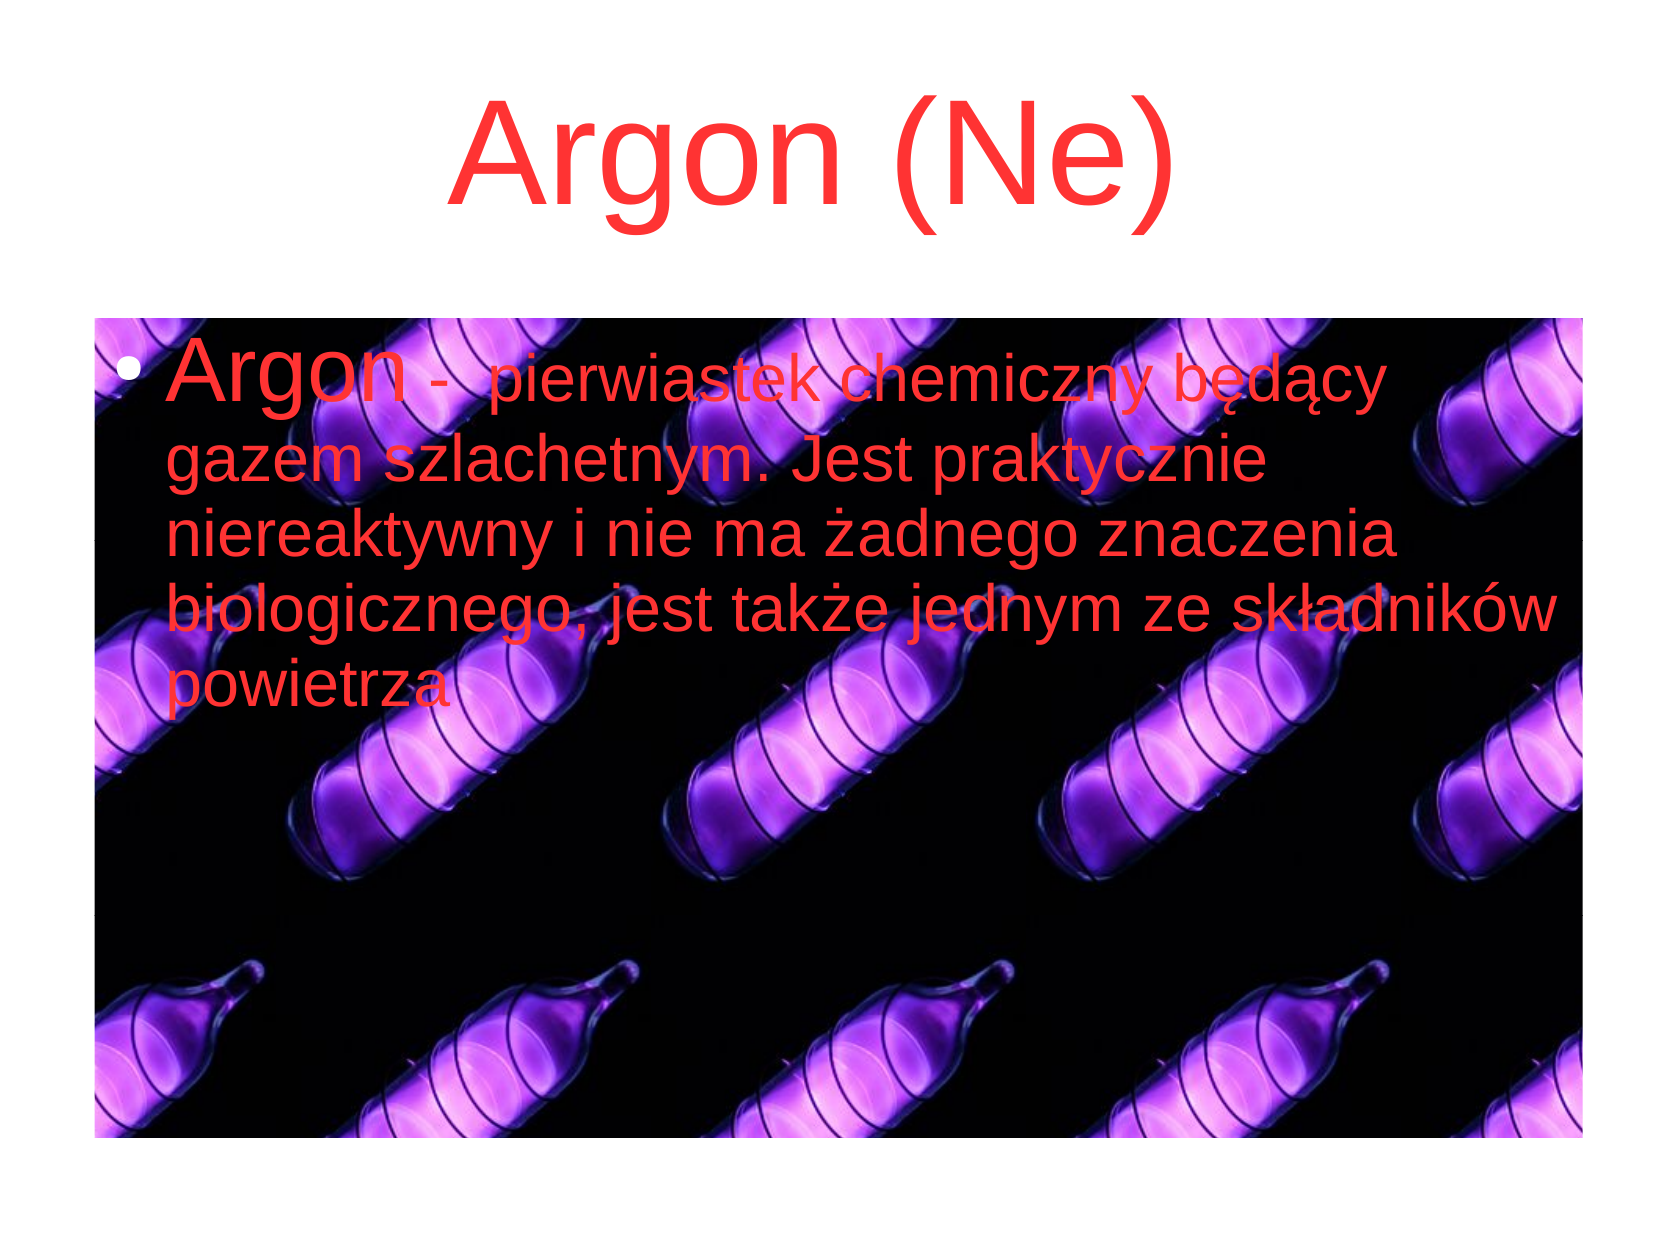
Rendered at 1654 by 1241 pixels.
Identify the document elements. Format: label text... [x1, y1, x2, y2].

list Argon - pierwiastek chemiczny będący gazem szlachetnym. Jest praktycznie niereaktywny i nie ma żadnego znaczenia biologicznego, jest także jednym ze składników powietrza [94, 318, 1583, 1138]
title Argon (Ne) [82, 49, 1571, 257]
